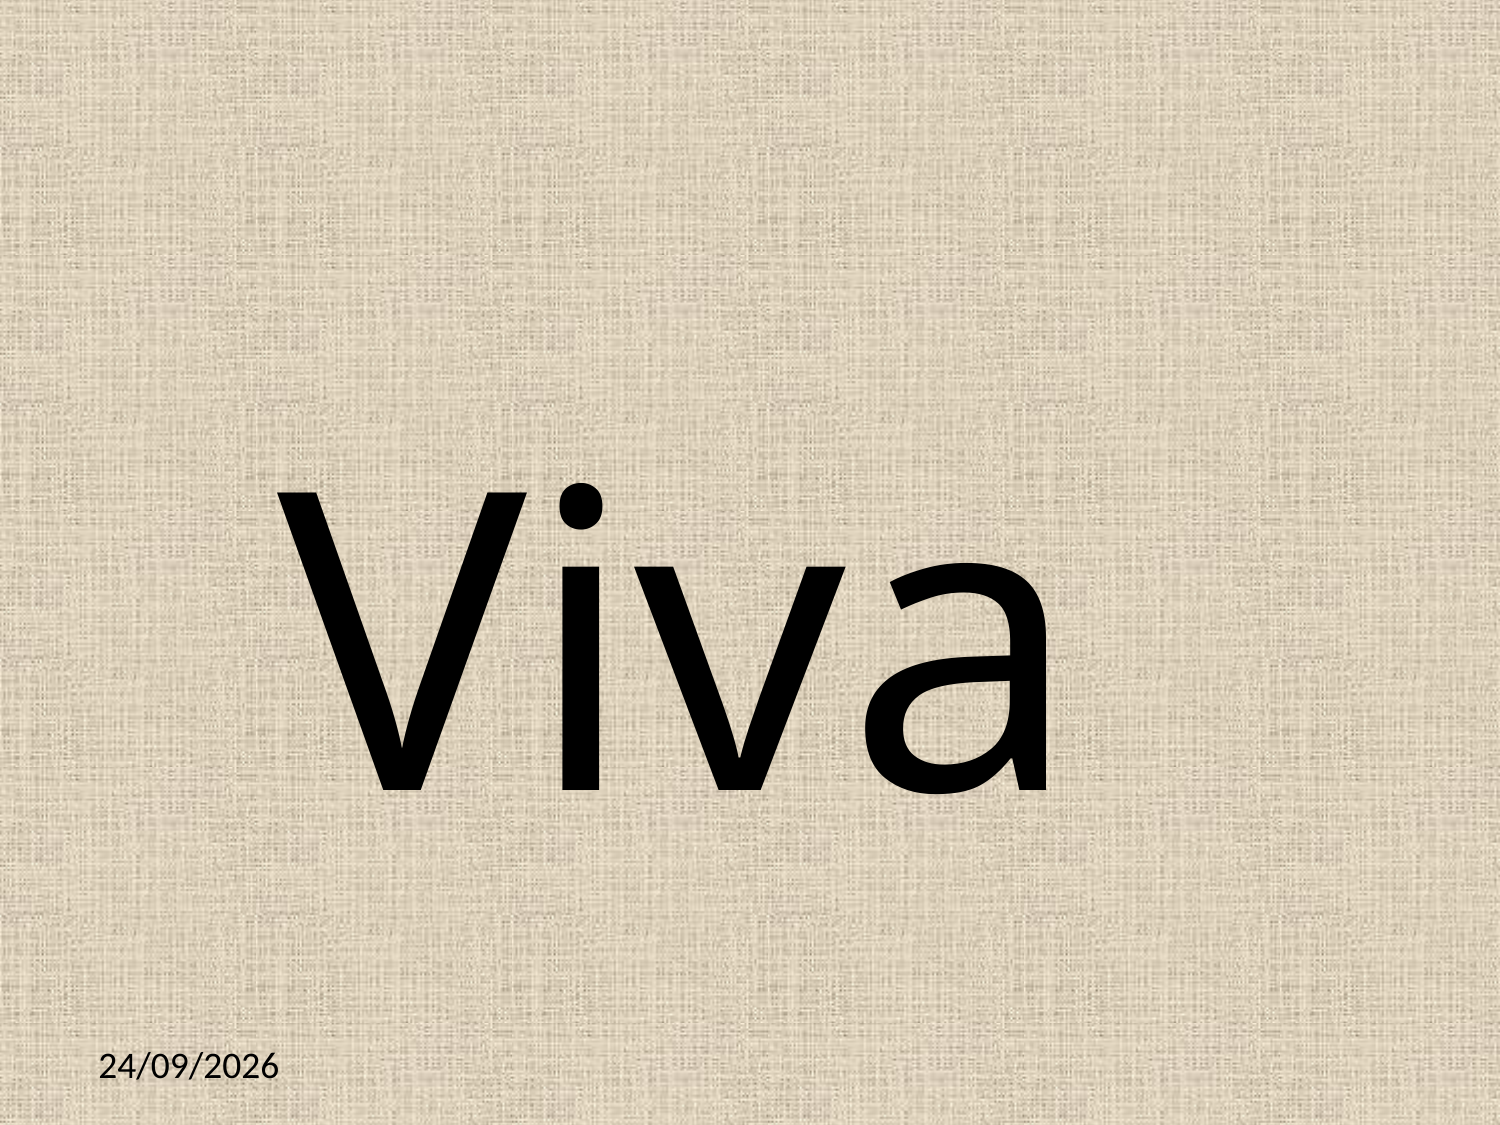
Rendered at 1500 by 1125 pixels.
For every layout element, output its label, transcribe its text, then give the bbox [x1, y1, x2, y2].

picture [0, 0, 1500, 1125]
text_box Viva [206, 338, 1152, 859]
